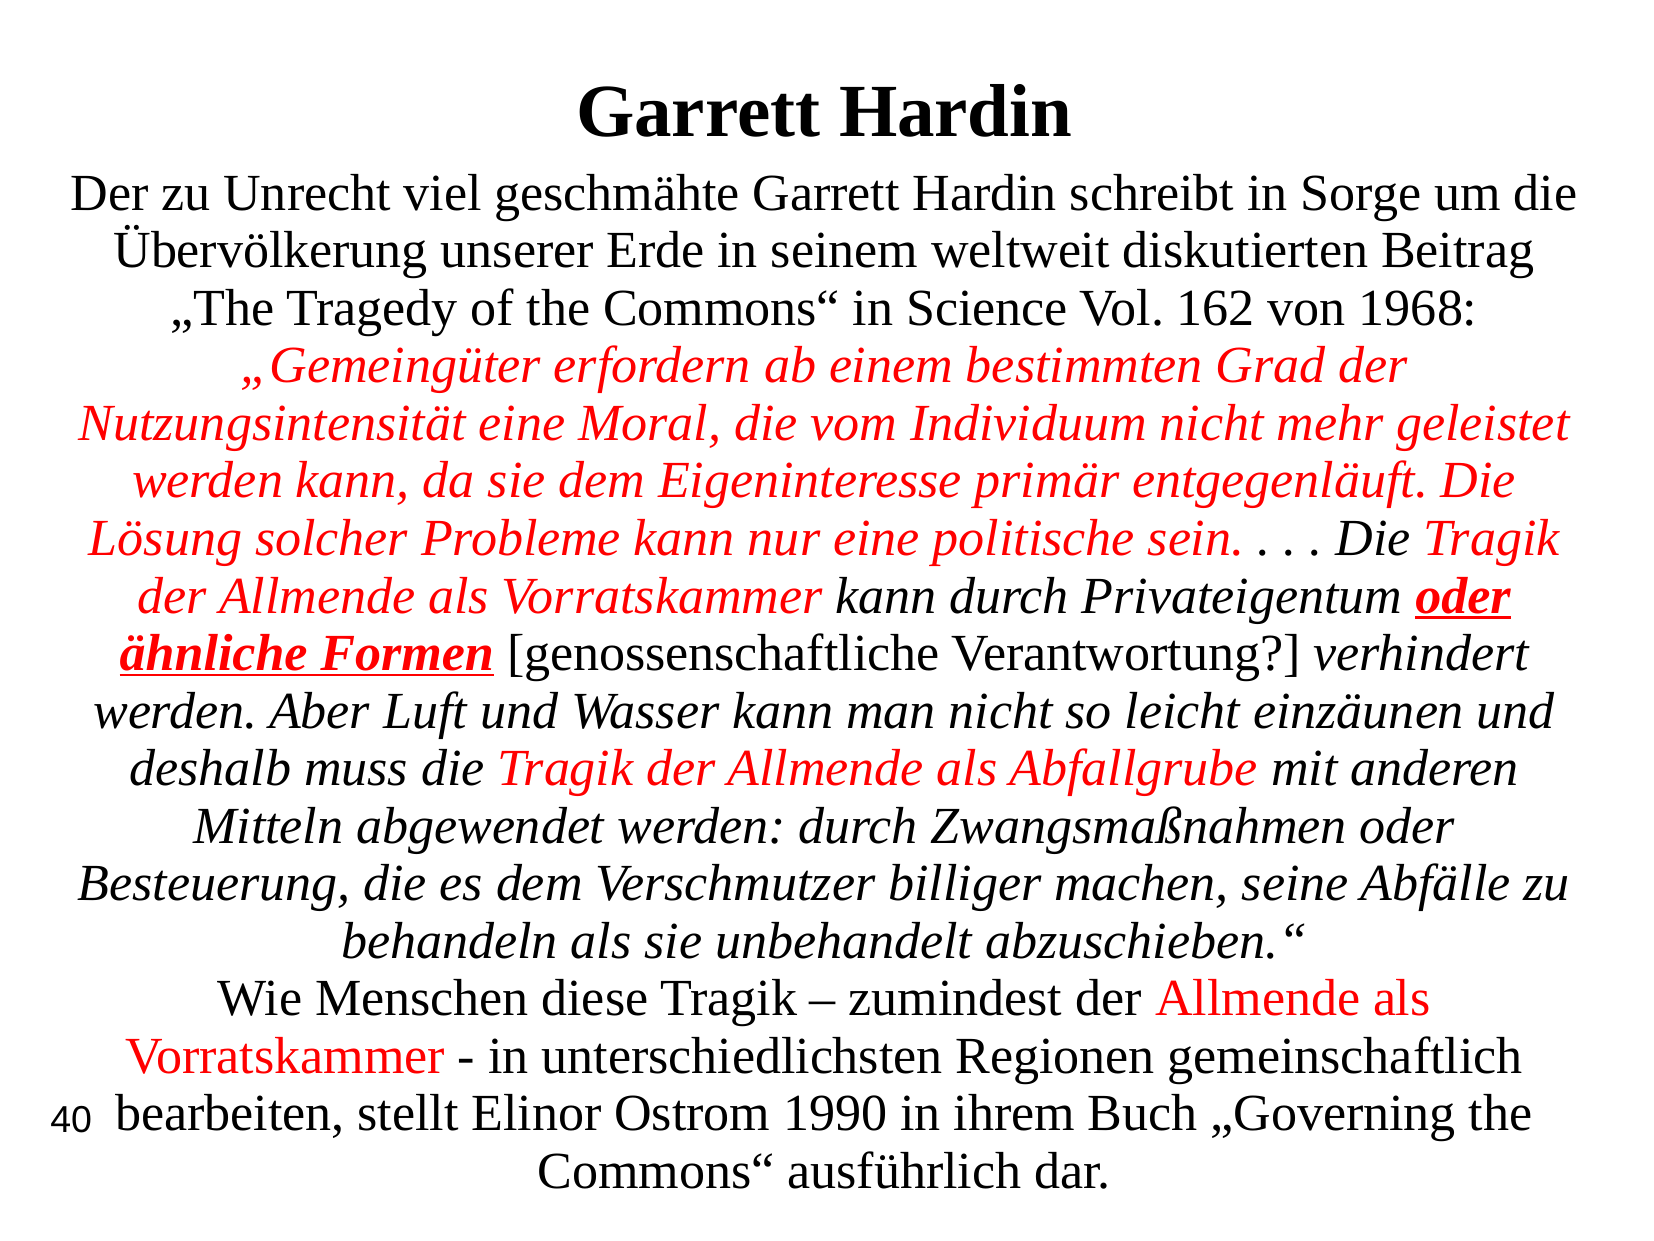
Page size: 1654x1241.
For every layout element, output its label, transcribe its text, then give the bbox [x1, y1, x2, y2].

text_box Garrett Hardin Der zu Unrecht viel geschmähte Garrett Hardin schreibt in Sorge um die Übervölkerung unserer Erde in seinem weltweit diskutierten Beitrag „The Tragedy of the Commons“ in Science Vol. 162 von 1968: „Gemeingüter erfordern ab einem bestimmten Grad der Nutzungsintensität eine Moral, die vom Individuum nicht mehr geleistet werden kann, da sie dem Eigeninteresse primär entgegenläuft. Die Lösung solcher Probleme kann nur eine politische sein. . . . Die Tragik der Allmende als Vorratskammer kann durch Privateigentum oder ähnliche Formen [genossenschaftliche Verantwortung?] verhindert werden. Aber Luft und Wasser kann man nicht so leicht einzäunen und deshalb muss die Tragik der Allmende als Abfallgrube mit anderen Mitteln abgewendet werden: durch Zwangsmaßnahmen oder Besteuerung, die es dem Verschmutzer billiger machen, seine Abfälle zu behandeln als sie unbehandelt abzuschieben.“ Wie Menschen diese Tragik – zumindest der Allmende als Vorratskammer - in unterschiedlichsten Regionen gemeinschaftlich bearbeiten, stellt Elinor Ostrom 1990 in ihrem Buch „Governing the Commons“ ausführlich dar. [56, 62, 1607, 1207]
text_box <Nummer> [35, 1091, 253, 1162]
